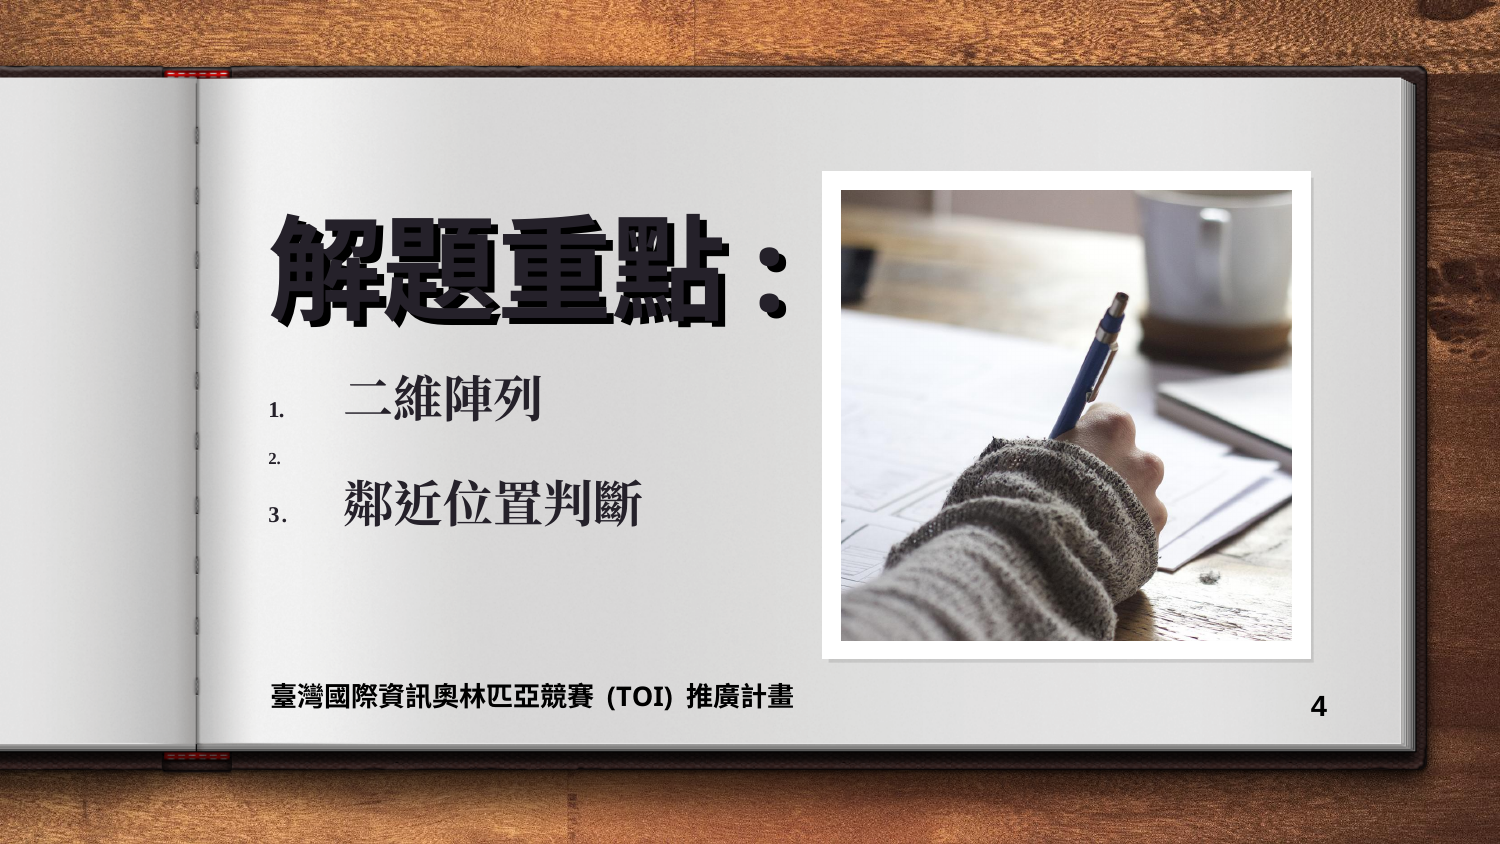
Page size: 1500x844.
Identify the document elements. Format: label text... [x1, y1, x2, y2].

subtitle 二維陣列 鄰近位置判斷 [253, 352, 807, 656]
title 解題重點: [253, 158, 784, 350]
text_box [829, 178, 1314, 663]
picture [841, 190, 1292, 641]
text_box [1295, 672, 1386, 737]
